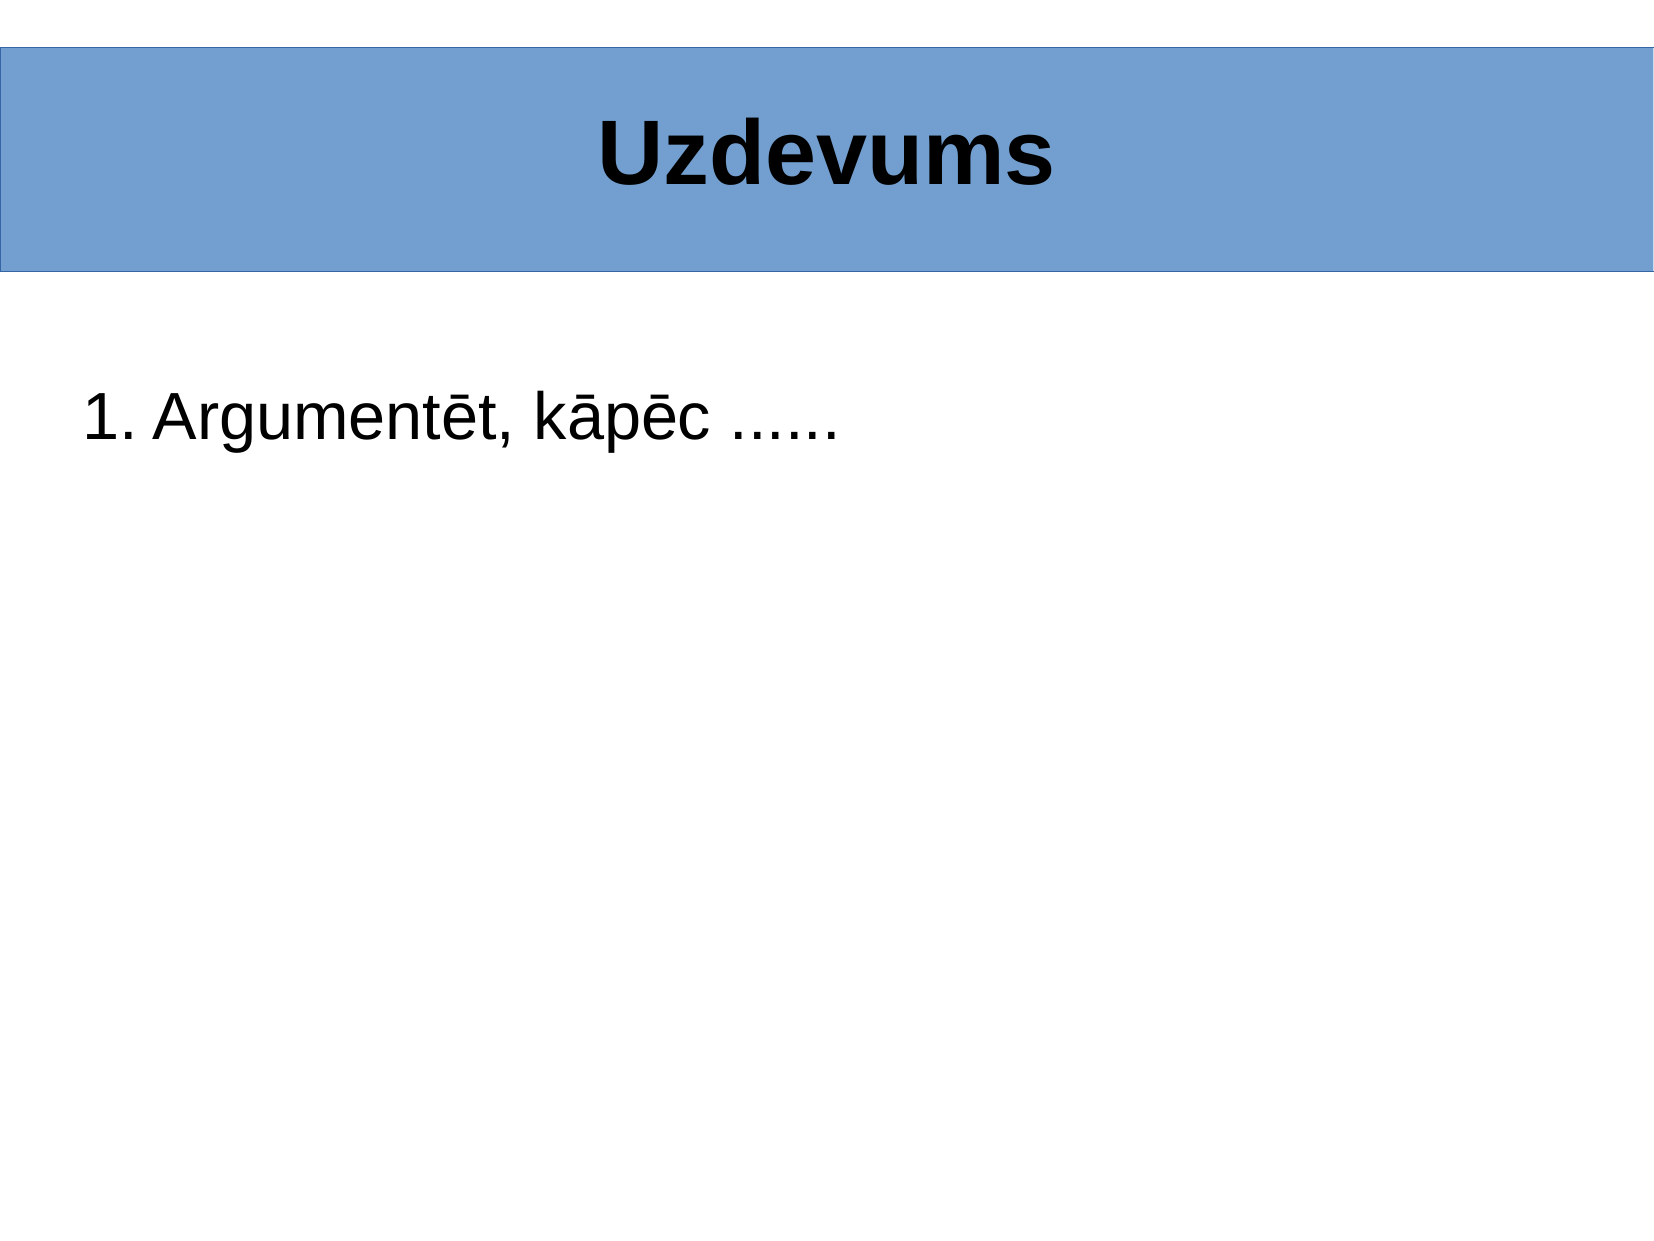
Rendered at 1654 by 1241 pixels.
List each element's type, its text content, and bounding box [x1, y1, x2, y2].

list 1. Argumentēt, kāpēc ...... [82, 378, 1619, 1099]
text_box [0, 47, 1654, 272]
title Uzdevums [82, 49, 1571, 257]
